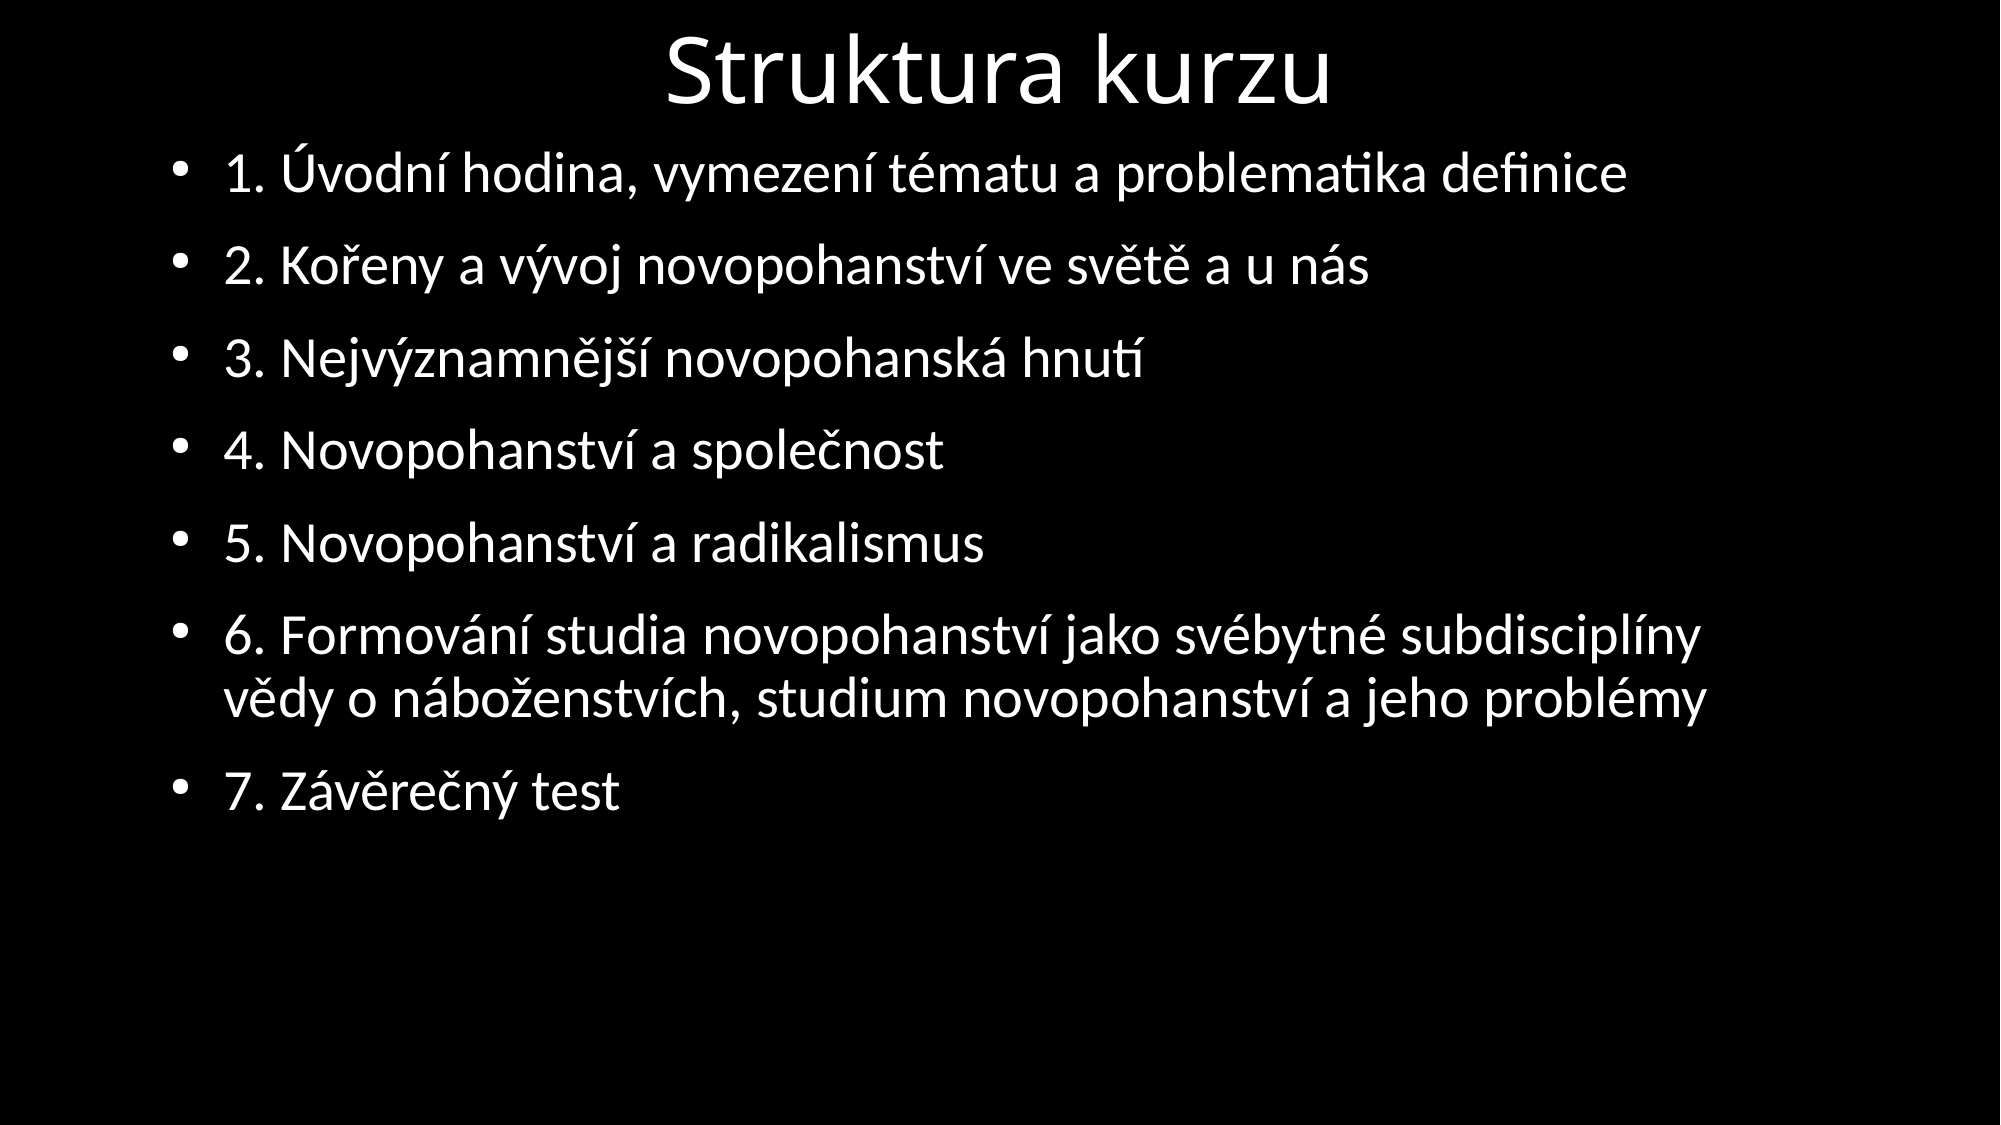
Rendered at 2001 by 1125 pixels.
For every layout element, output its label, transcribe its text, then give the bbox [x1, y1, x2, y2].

title Struktura kurzu [137, 0, 1863, 135]
list 1. Úvodní hodina, vymezení tématu a problematika definice 2. Kořeny a vývoj novopohanství ve světě a u nás 3. Nejvýznamnější novopohanská hnutí 4. Novopohanství a společnost 5. Novopohanství a radikalismus 6. Formování studia novopohanství jako svébytné subdisciplíny vědy o náboženstvích, studium novopohanství a jeho problémy 7. Závěrečný test [137, 134, 1820, 1004]
